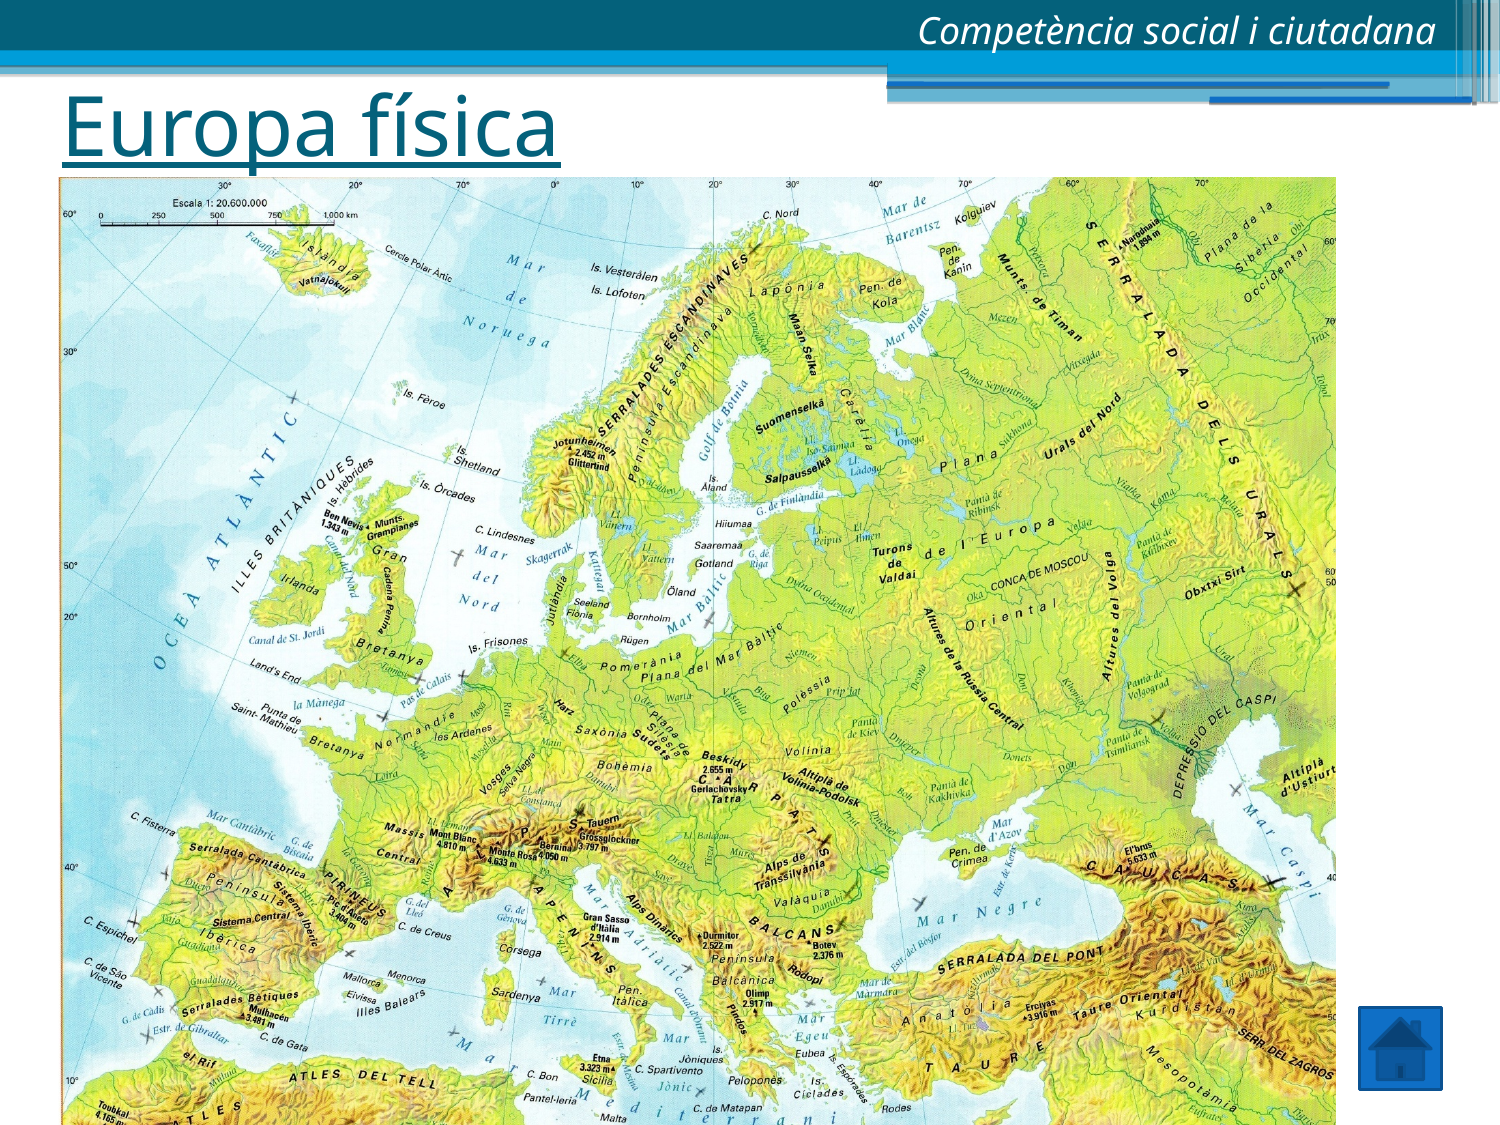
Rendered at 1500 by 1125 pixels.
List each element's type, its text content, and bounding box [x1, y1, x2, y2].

picture [58, 164, 1336, 1125]
title Europa física [46, 35, 1397, 211]
text_box [1359, 1007, 1442, 1090]
text_box Competència social i ciutadana [902, 0, 1465, 60]
